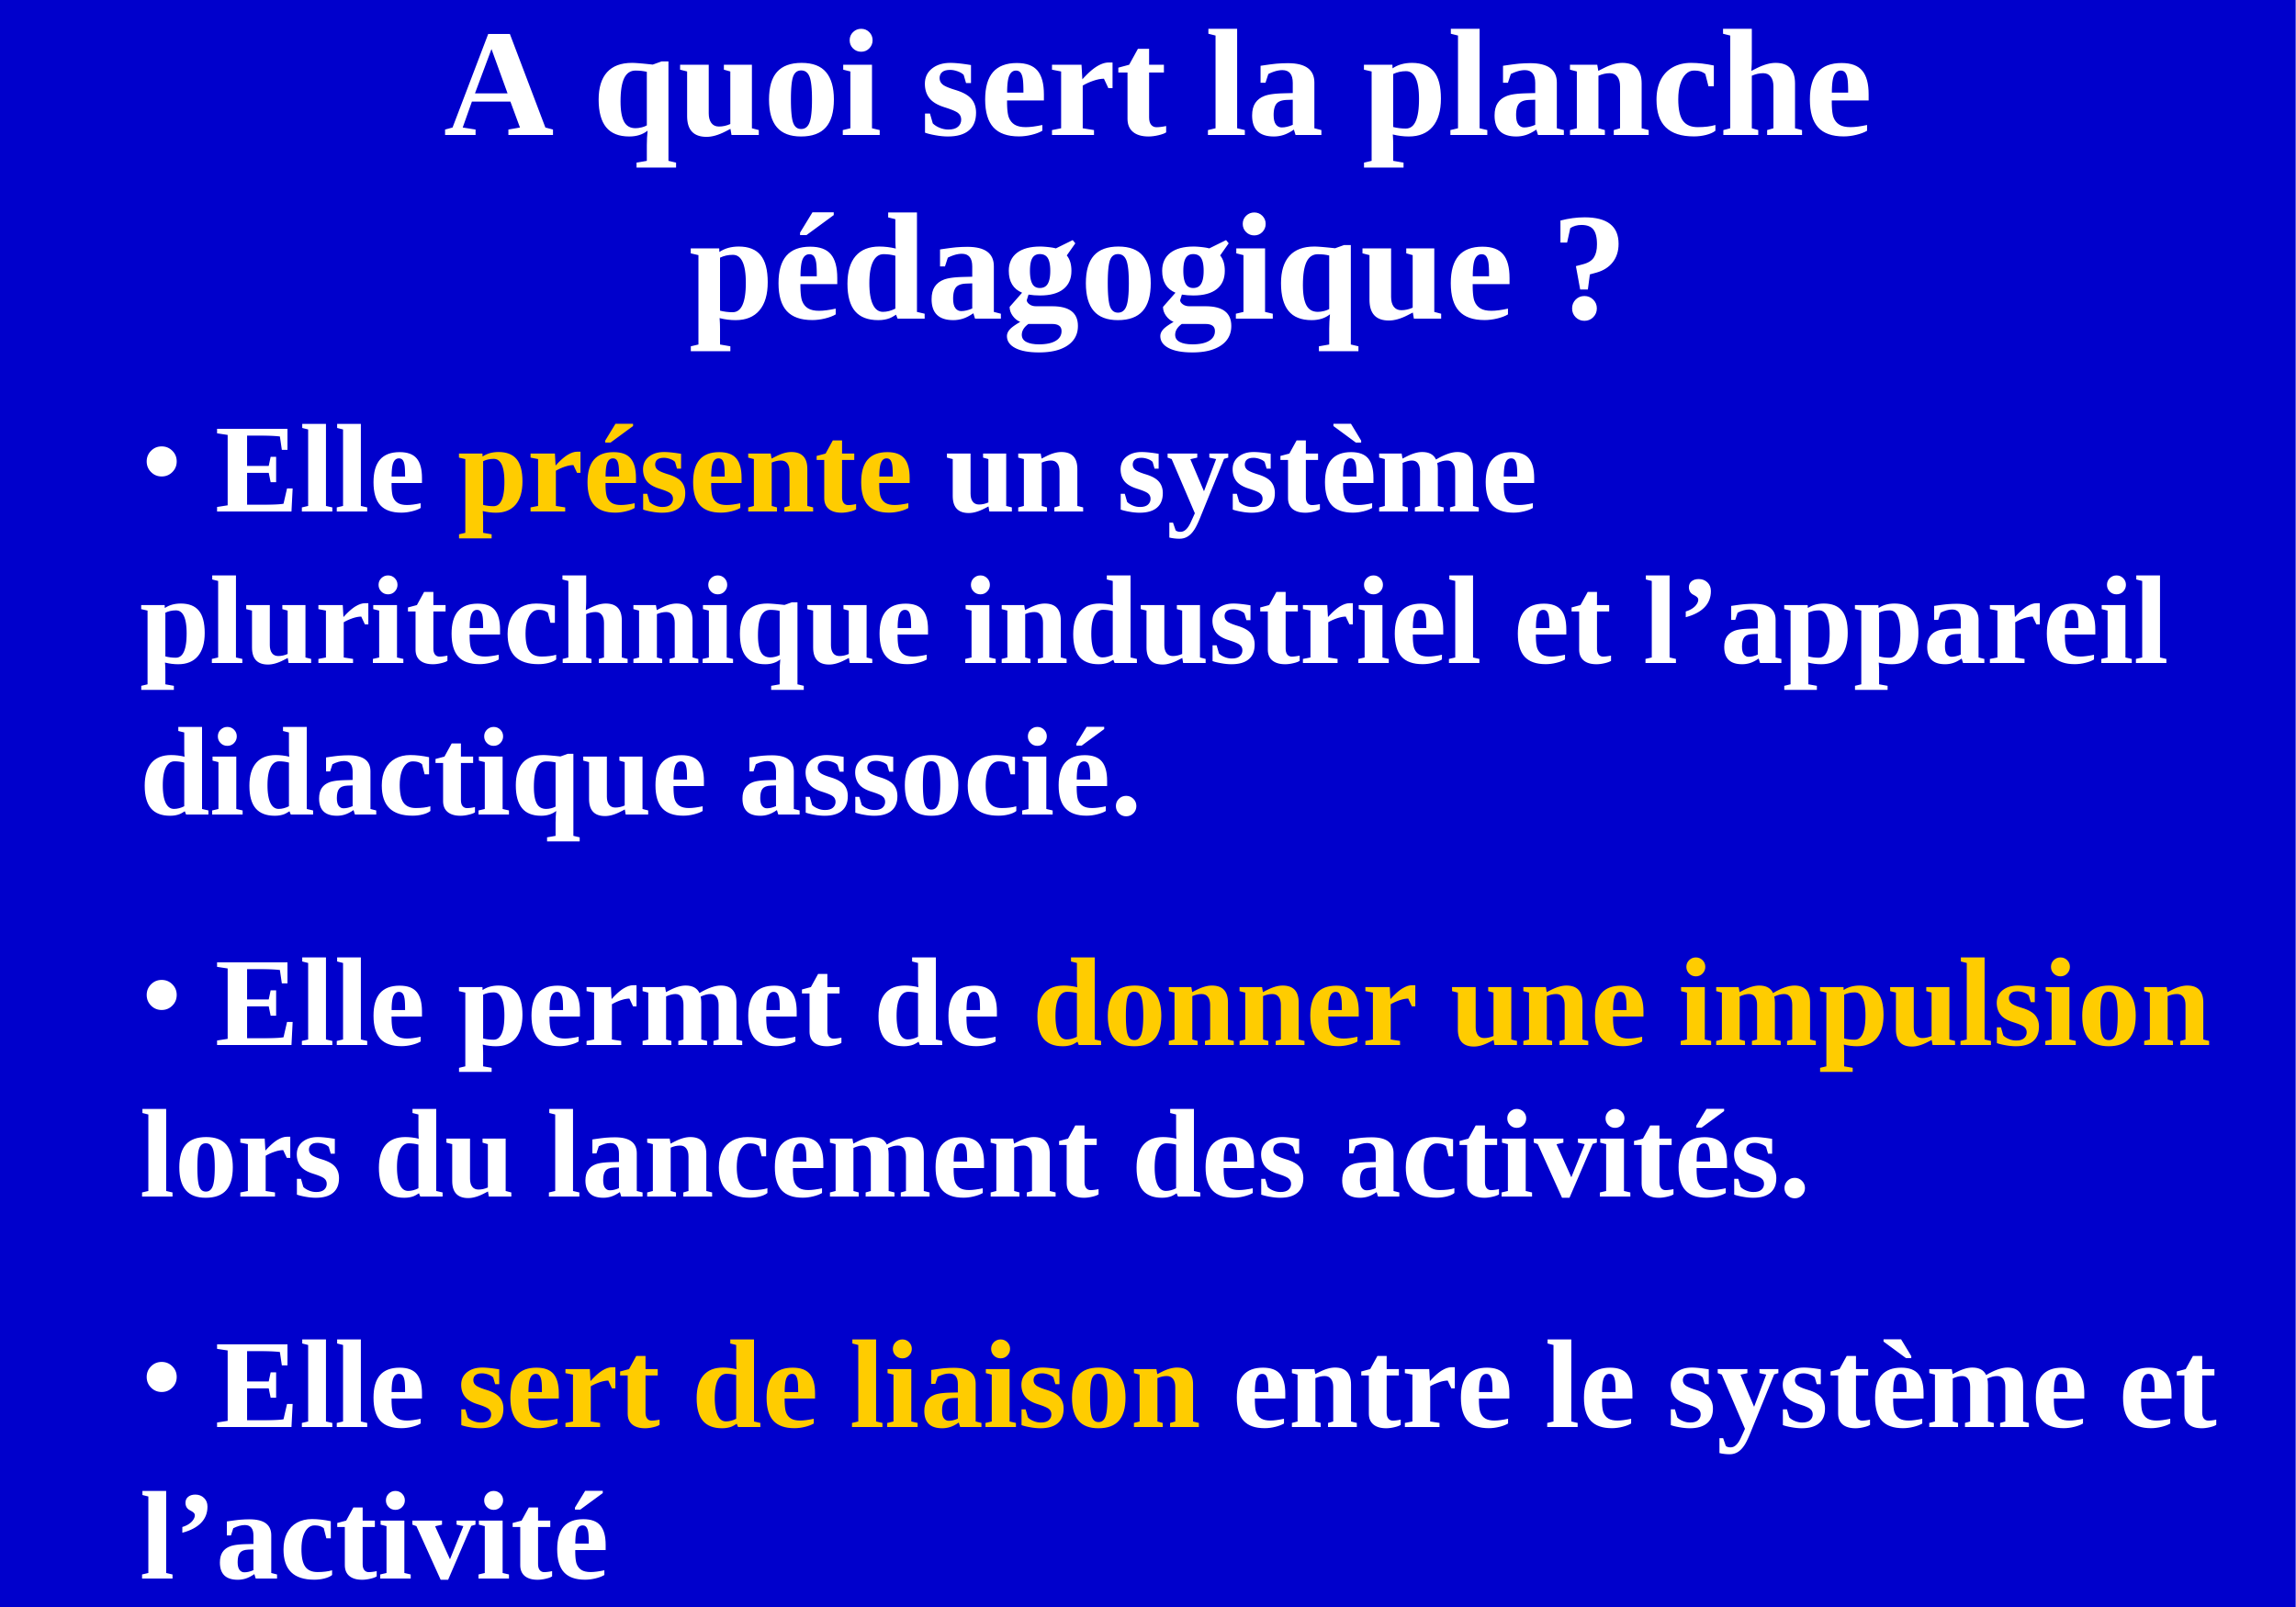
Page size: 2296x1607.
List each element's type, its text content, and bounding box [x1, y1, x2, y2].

text_box Elle présente un système pluritechnique industriel et l’appareil didactique associé. Elle permet de donner une impulsion lors du lancement des activités. Elle sert de liaison entre le système et l’activité [126, 378, 2239, 1607]
title A quoi sert la planche pédagogique ? [126, 0, 2193, 362]
